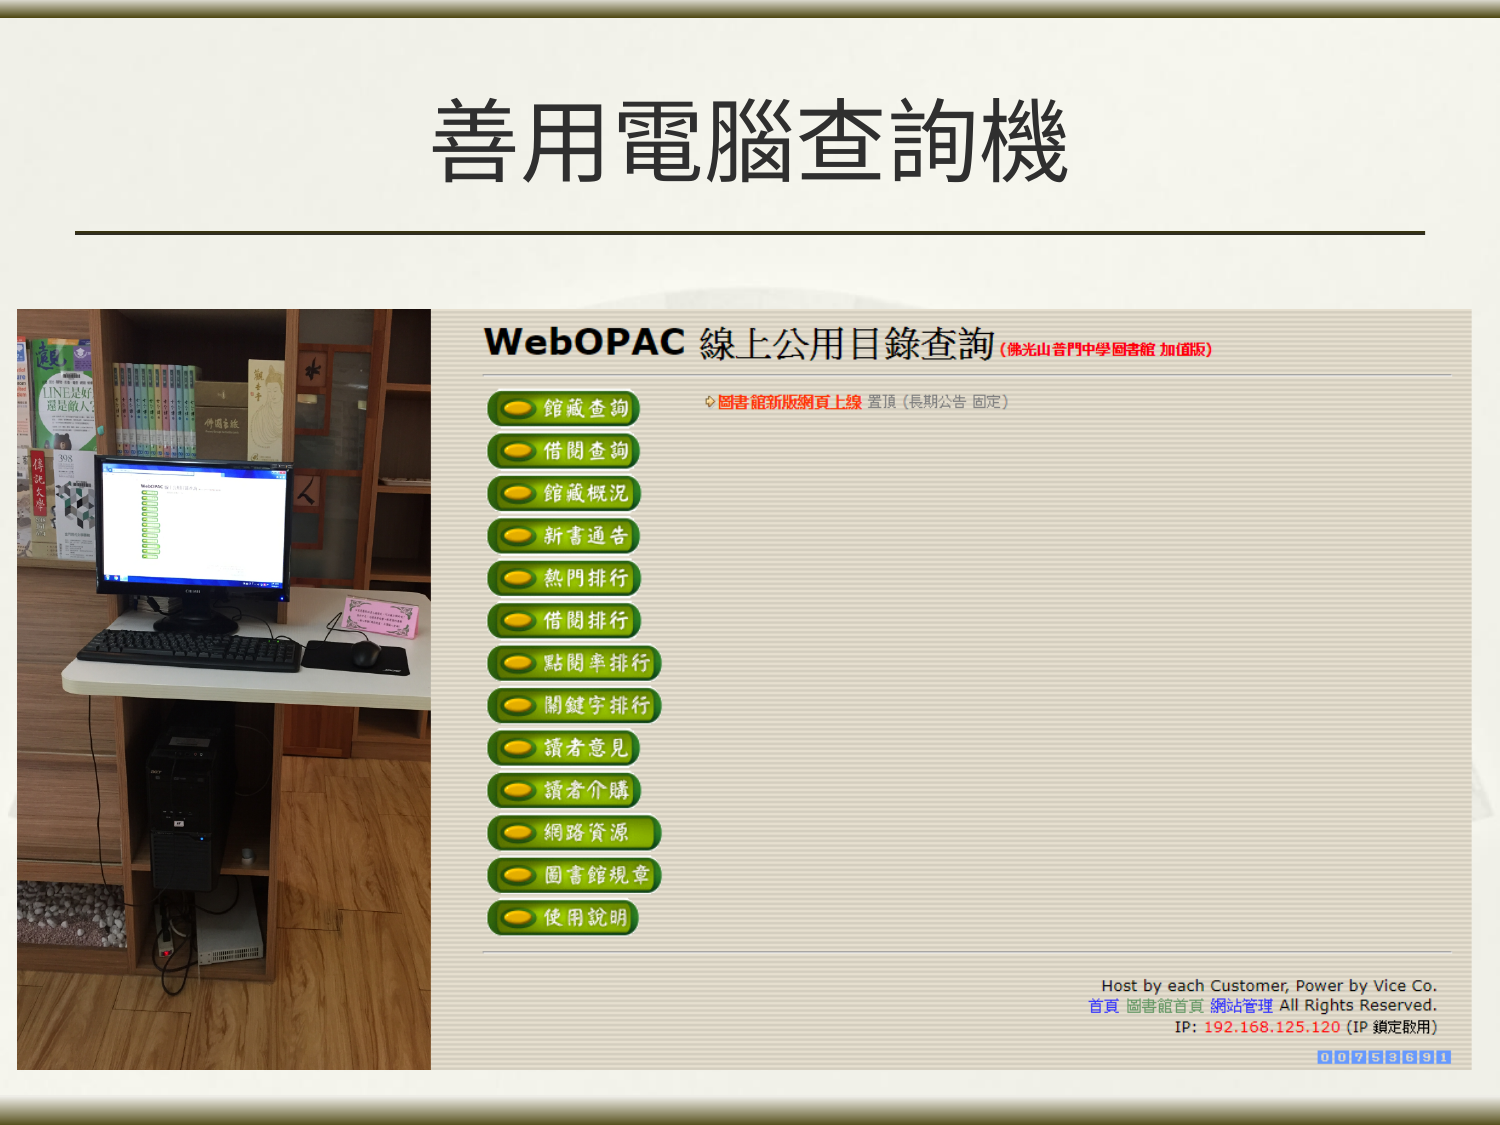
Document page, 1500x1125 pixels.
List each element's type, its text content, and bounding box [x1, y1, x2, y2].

title 善用電腦查詢機 [75, 45, 1426, 233]
picture [17, 309, 1472, 1070]
